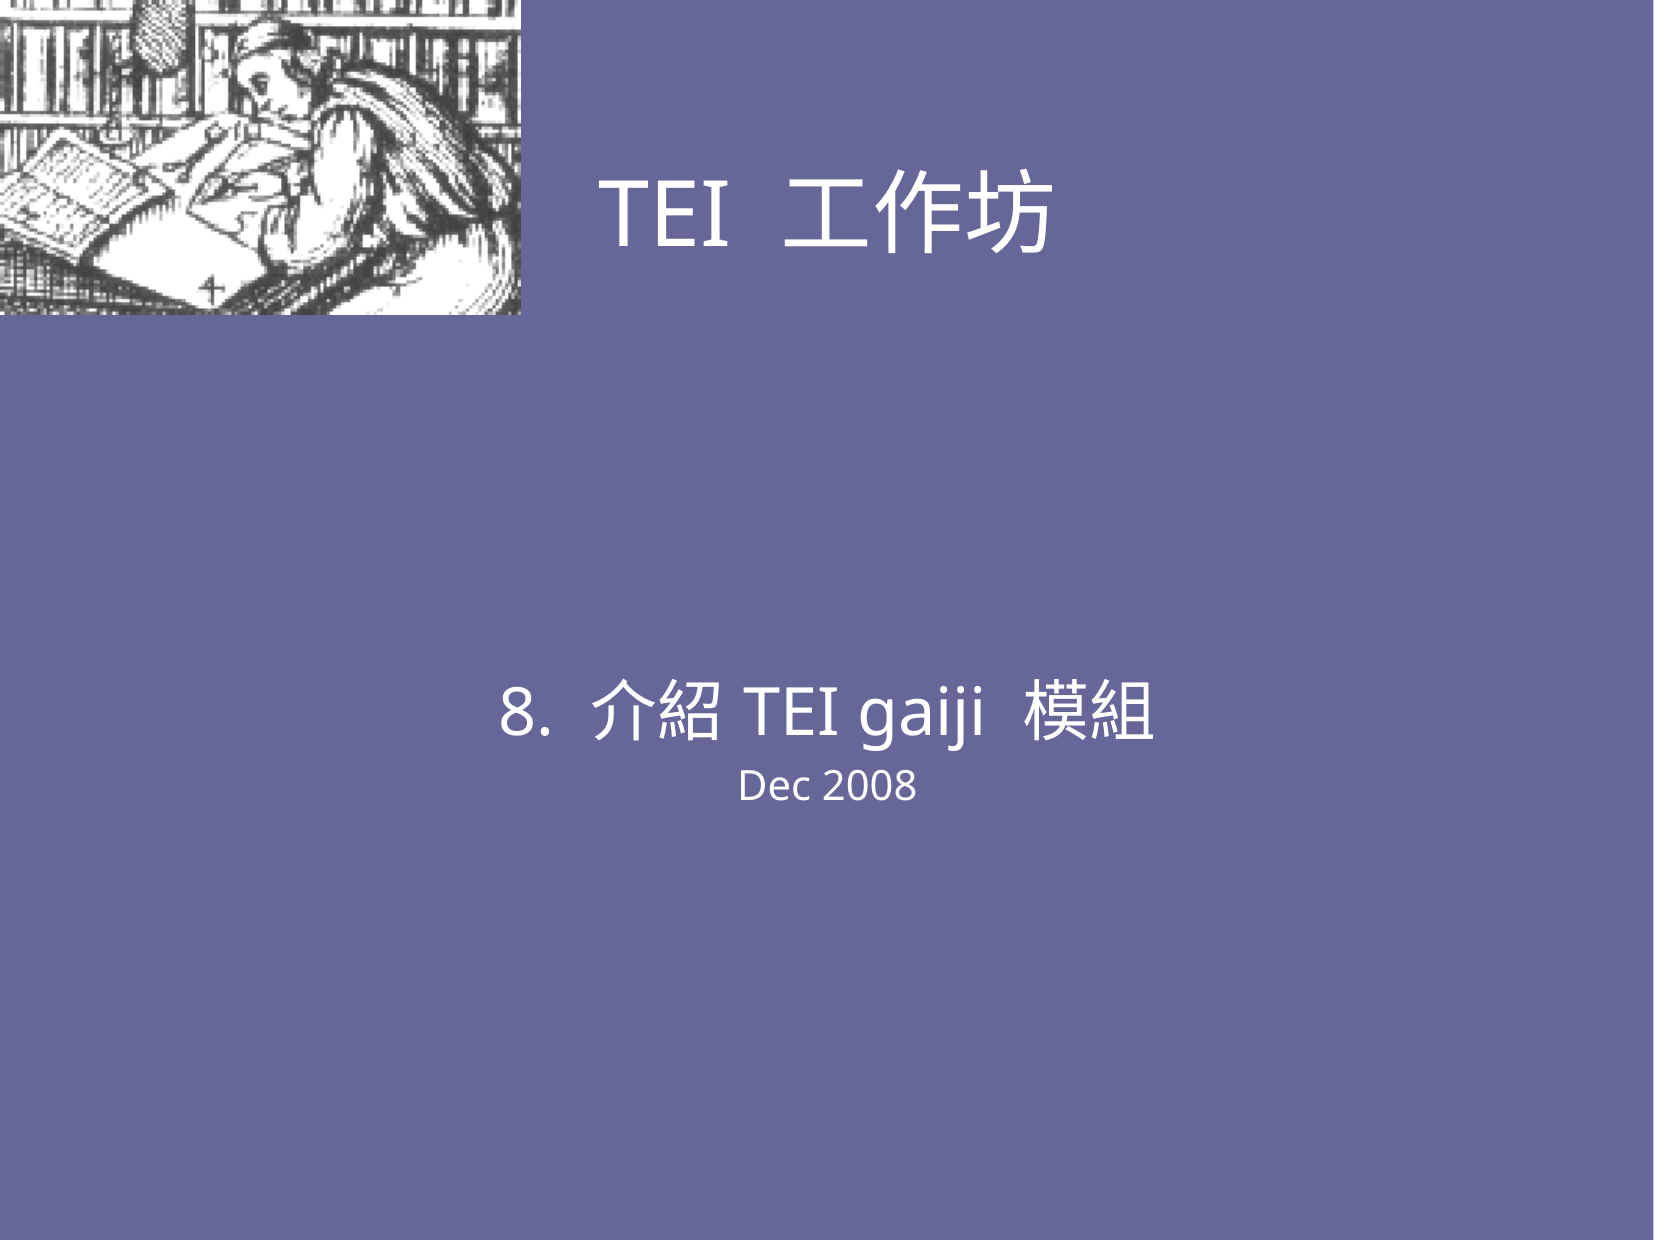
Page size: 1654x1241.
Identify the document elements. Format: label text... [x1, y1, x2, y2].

title TEI 工作坊 [521, 102, 1534, 310]
subtitle 8. 介紹TEI gaiji 模組 Dec 2008 [121, 344, 1534, 1127]
picture [0, 0, 521, 315]
